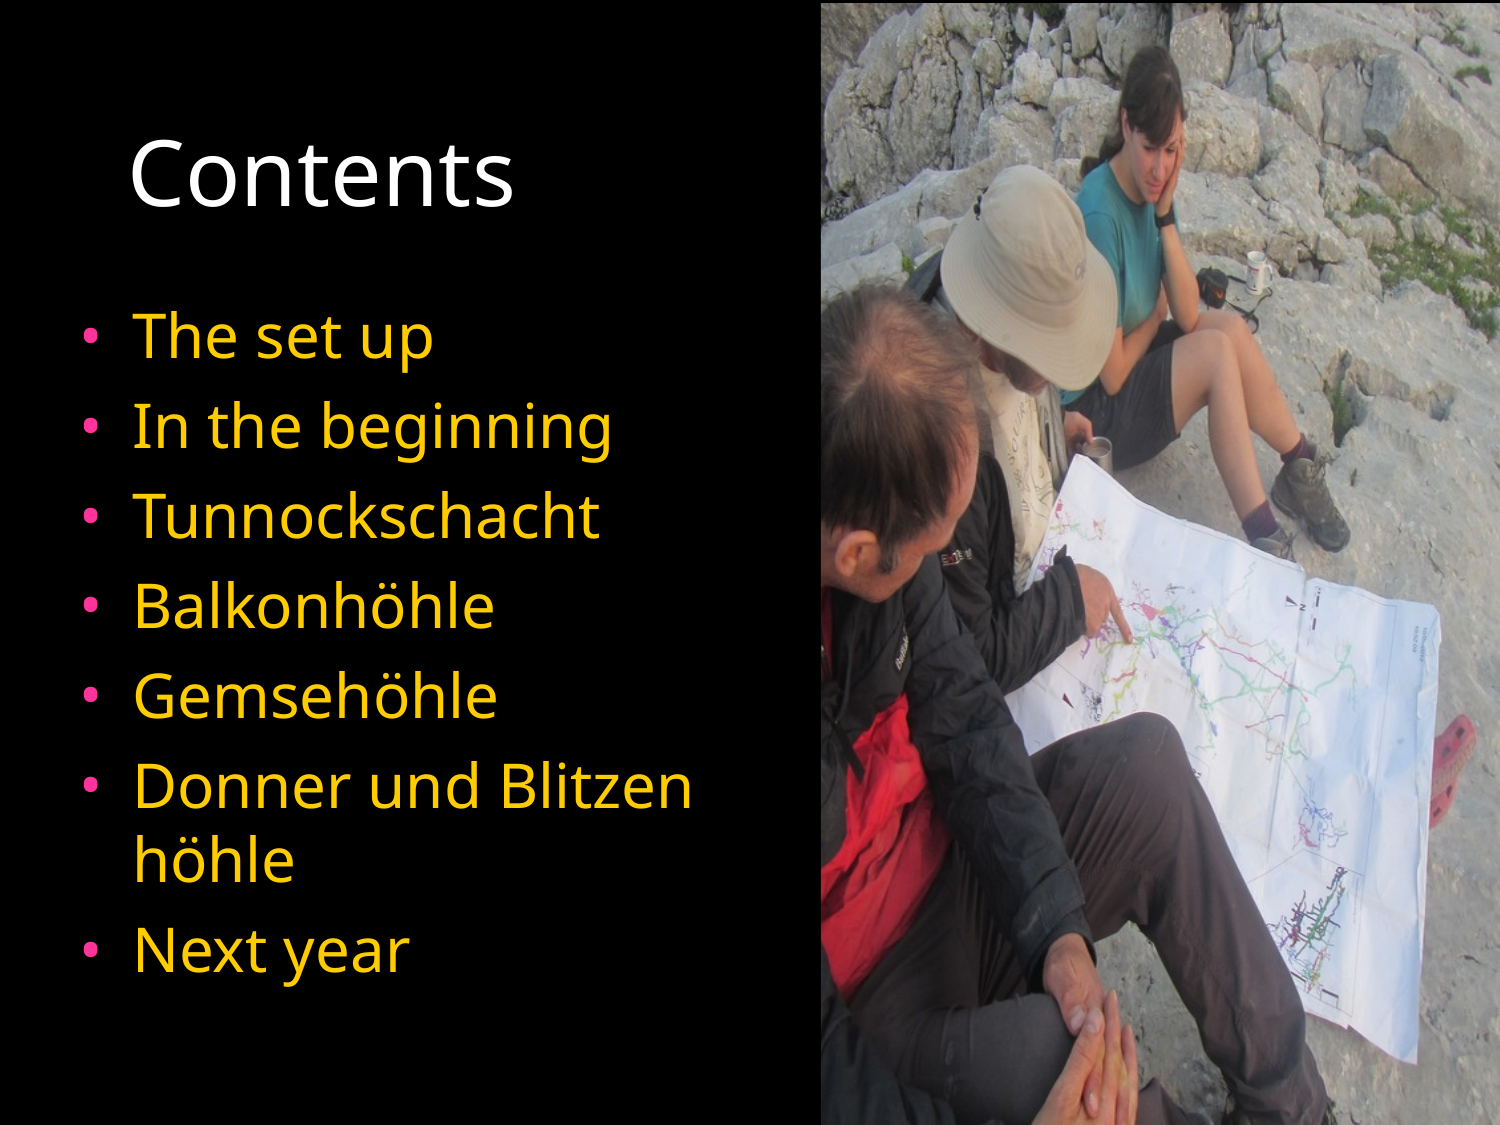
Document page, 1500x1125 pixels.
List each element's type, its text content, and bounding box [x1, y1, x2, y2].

picture [820, 3, 1500, 1125]
title Contents [112, 49, 820, 290]
list The set up In the beginning Tunnockschacht Balkonhöhle Gemsehöhle Donner und Blitzen höhle Next year [64, 289, 786, 1000]
